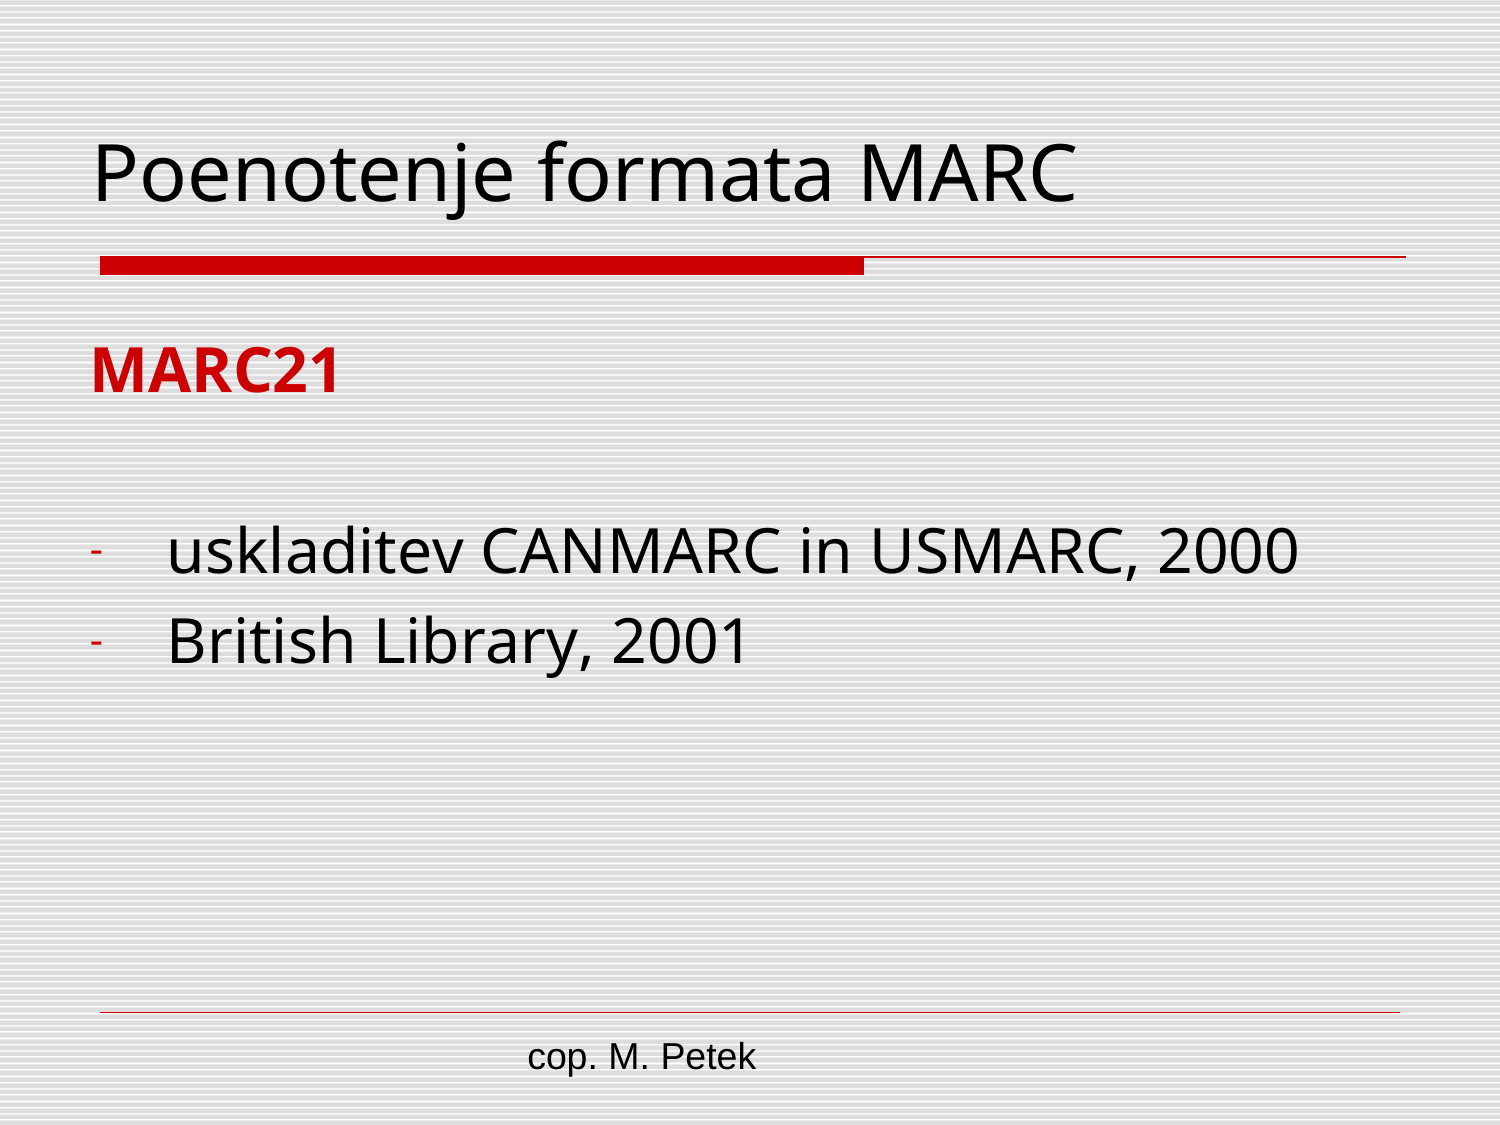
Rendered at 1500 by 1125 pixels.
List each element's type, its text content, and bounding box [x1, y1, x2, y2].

list MARC21 uskladitev CANMARC in USMARC, 2000 British Library, 2001 [75, 231, 1426, 1071]
title Poenotenje formata MARC [76, 0, 1427, 225]
picture [0, 0, 1500, 1125]
